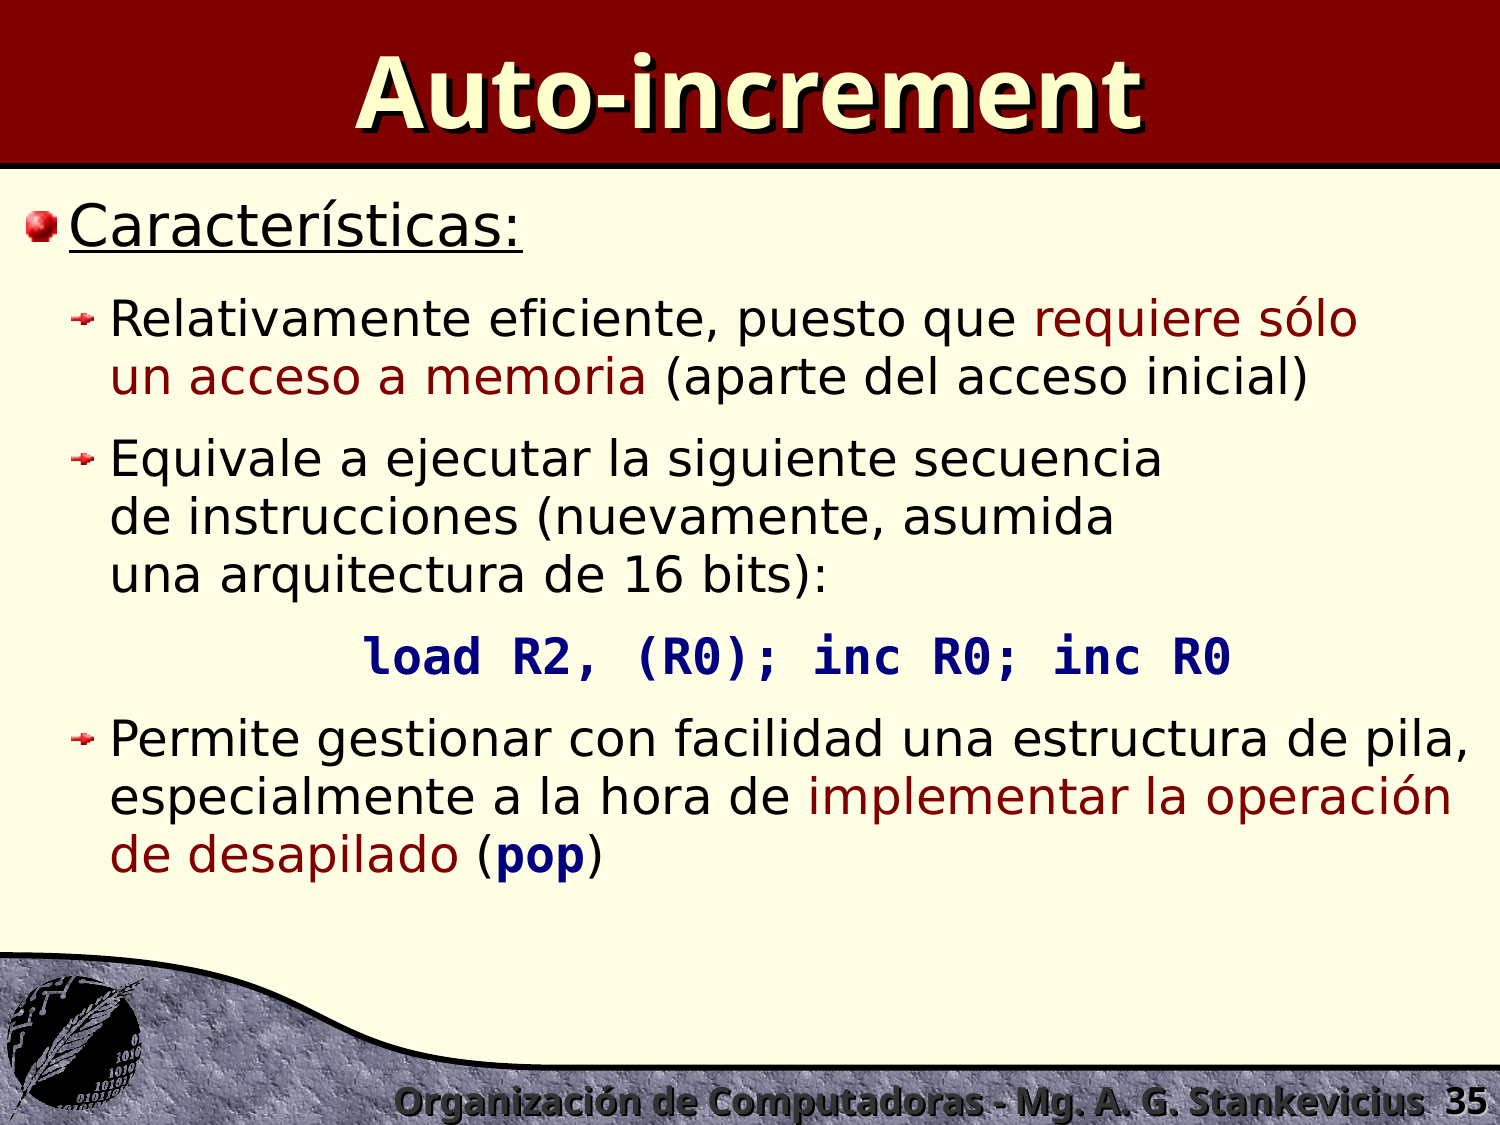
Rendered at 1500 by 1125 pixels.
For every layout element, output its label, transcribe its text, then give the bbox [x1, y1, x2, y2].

title Auto-increment [15, 5, 1485, 160]
picture [1058, 1100, 1065, 1110]
picture [0, 959, 1500, 1125]
picture [802, 1100, 806, 1110]
list Características: Relativamente eficiente, puesto que requiere sólo un acceso a memoria (aparte del acceso inicial) Equivale a ejecutar la siguiente secuencia de instrucciones (nuevamente, asumida una arquitectura de 16 bits): load R2, (R0); inc R0; inc R0 Permite gestionar con facilidad una estructura de pila, especialmente a la hora de implementar la operación de desapilado (pop) [11, 192, 1486, 935]
picture [448, 1100, 455, 1110]
